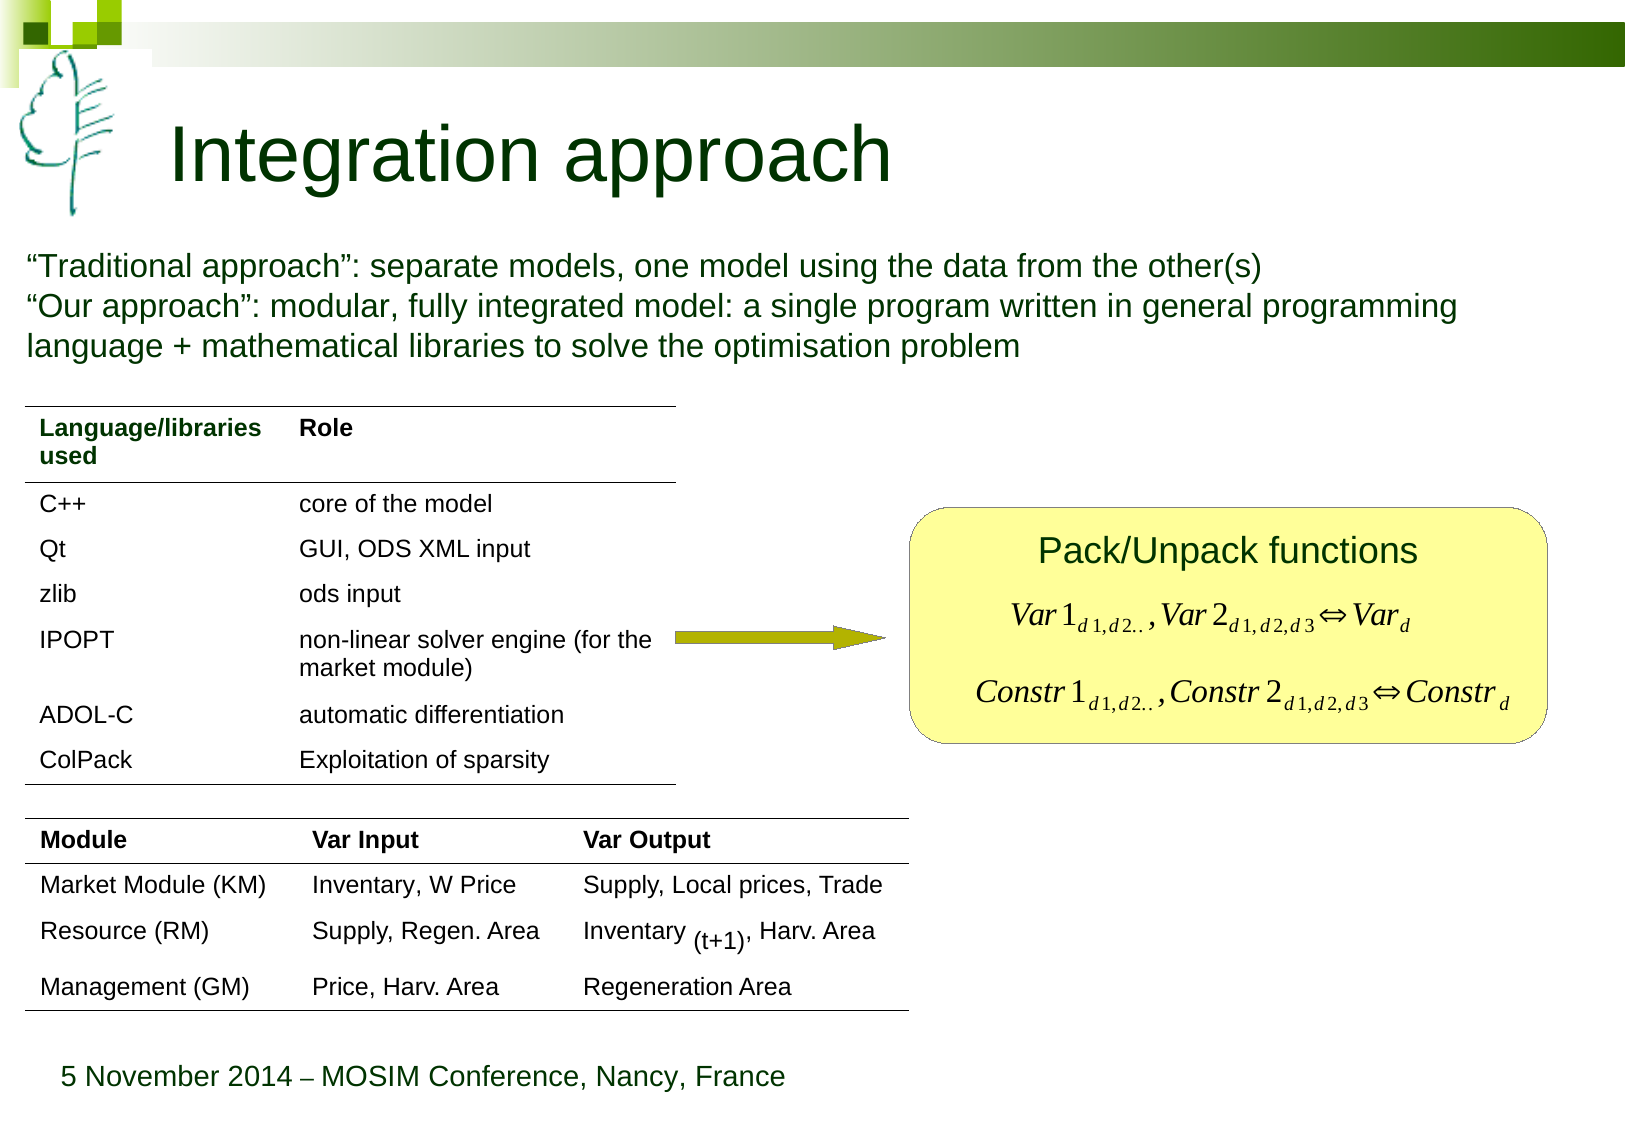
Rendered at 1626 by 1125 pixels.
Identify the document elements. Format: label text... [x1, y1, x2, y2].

table_cell Price, Harv. Area [297, 964, 568, 1010]
table_cell Exploitation of sparsity [284, 738, 676, 784]
text_box Pack/Unpack functions [909, 507, 1548, 744]
table_header Var Output [568, 819, 909, 863]
text_box “Traditional approach”: separate models, one model using the data from the other(s) “Our approach”: modular, fully integrated model: a single program written in general programming language + mathematical libraries to solve the optimisation problem [11, 237, 1512, 372]
picture [19, 49, 152, 220]
table_cell ColPack [25, 738, 284, 784]
table_header Module [25, 819, 297, 863]
text_box [675, 625, 886, 650]
table_cell automatic differentiation [284, 693, 676, 738]
table_cell ods input [284, 572, 676, 618]
table_cell Supply, Regen. Area [297, 909, 568, 964]
table_cell Qt [25, 527, 284, 572]
chart [968, 672, 1517, 716]
title Integration approach [153, 94, 975, 205]
table_header Role [284, 407, 676, 482]
table_cell zlib [25, 572, 284, 618]
table_cell Market Module (KM) [25, 864, 297, 909]
table_cell Inventary, W Price [297, 864, 568, 909]
table_cell C++ [25, 483, 284, 527]
table_cell non-linear solver engine (for the market module) [284, 618, 676, 693]
table_cell Regeneration Area [568, 964, 909, 1010]
table_cell Supply, Local prices, Trade [568, 864, 909, 909]
table_cell GUI, ODS XML input [284, 527, 676, 572]
table_cell ADOL-C [25, 693, 284, 738]
table_cell IPOPT [25, 618, 284, 693]
table_header Language/libraries used [25, 407, 284, 482]
table_cell Inventary (t+1), Harv. Area [568, 909, 909, 964]
table_cell Management (GM) [25, 964, 297, 1010]
table_header Var Input [297, 819, 568, 863]
chart [1003, 595, 1418, 638]
table_cell Resource (RM) [25, 909, 297, 964]
table_cell core of the model [284, 483, 676, 527]
